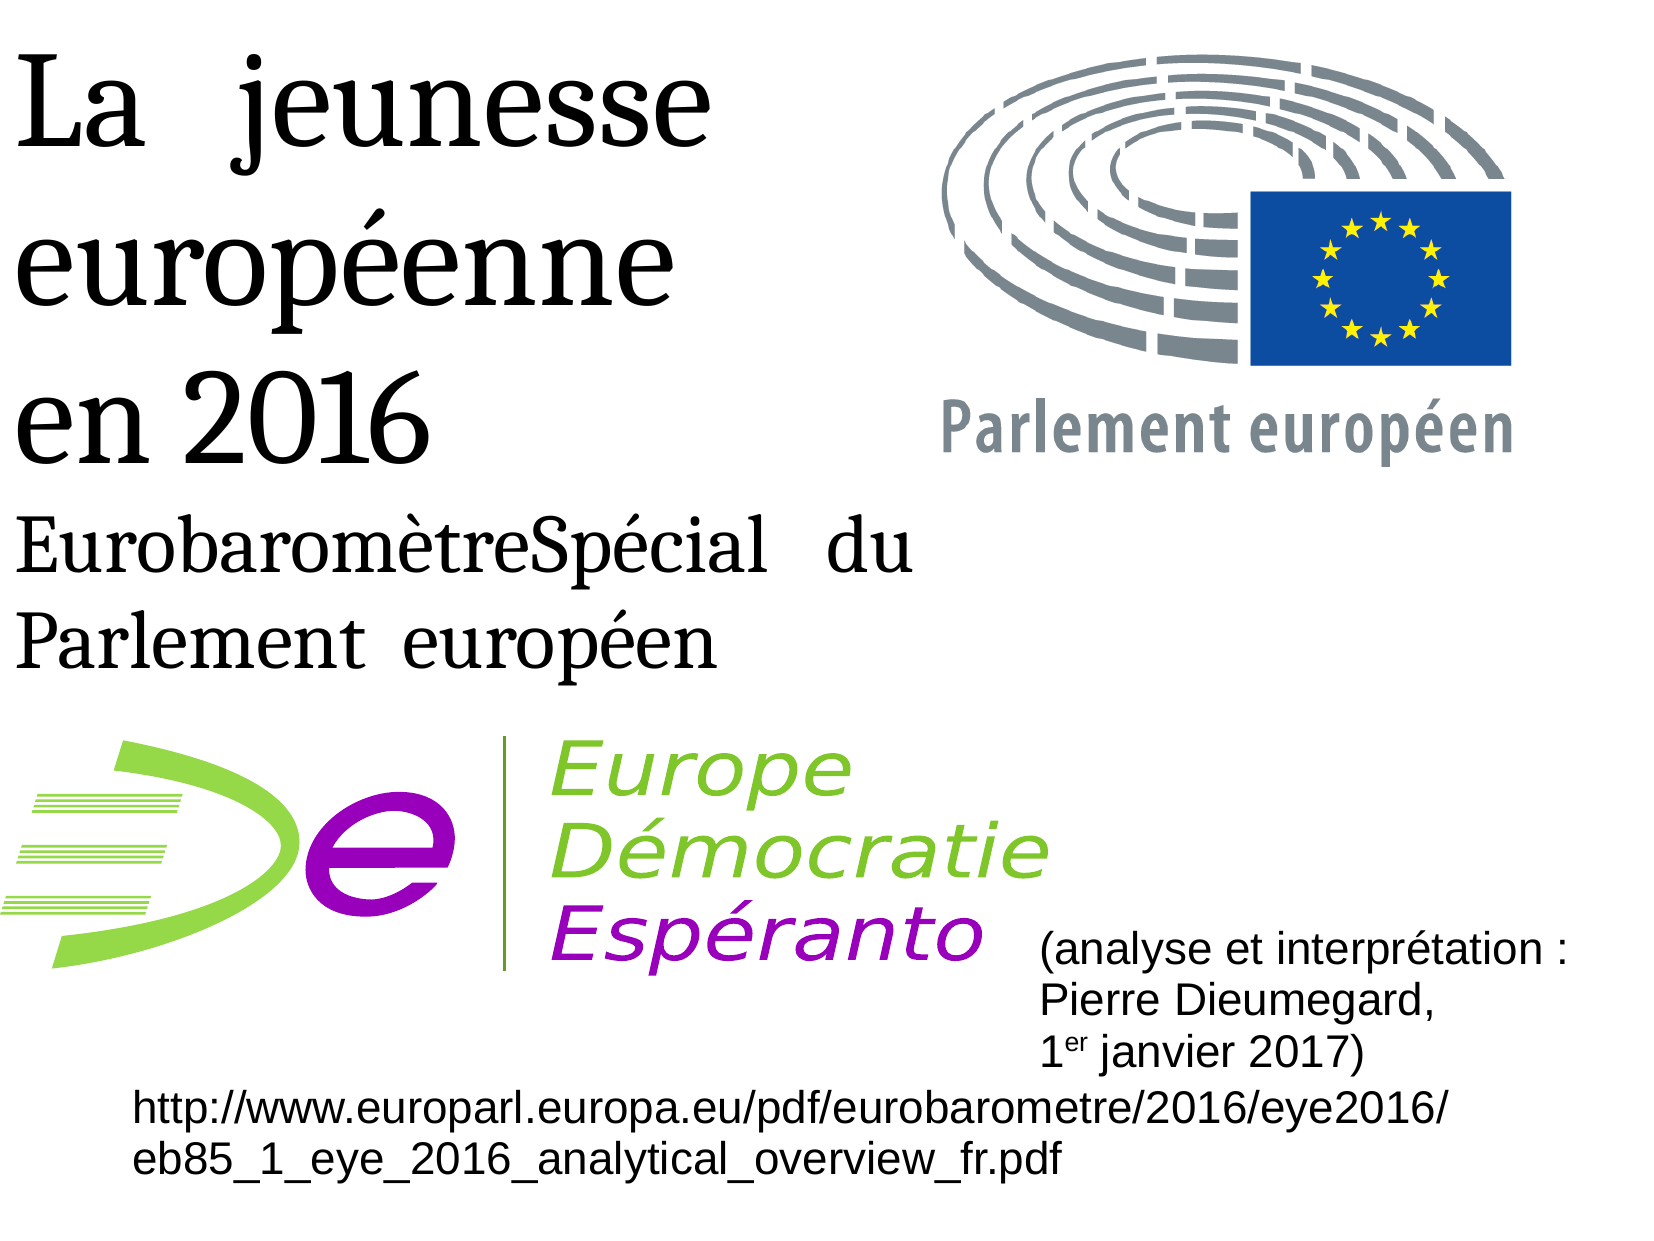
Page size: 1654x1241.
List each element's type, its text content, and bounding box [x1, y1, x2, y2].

text_box http://www.europarl.europa.eu/pdf/eurobarometre/2016/eye2016/eb85_1_eye_2016_analytical_overview_fr.pdf [117, 1074, 1563, 1192]
picture [0, 736, 1050, 977]
picture [810, 0, 1641, 597]
text_box (analyse et interprétation : Pierre Dieumegard, 1er janvier 2017) [1024, 915, 1615, 1087]
text_box La jeunesse européenne en 2016 Eurobaromètre Spécial du Parlement européen [0, 15, 1164, 785]
